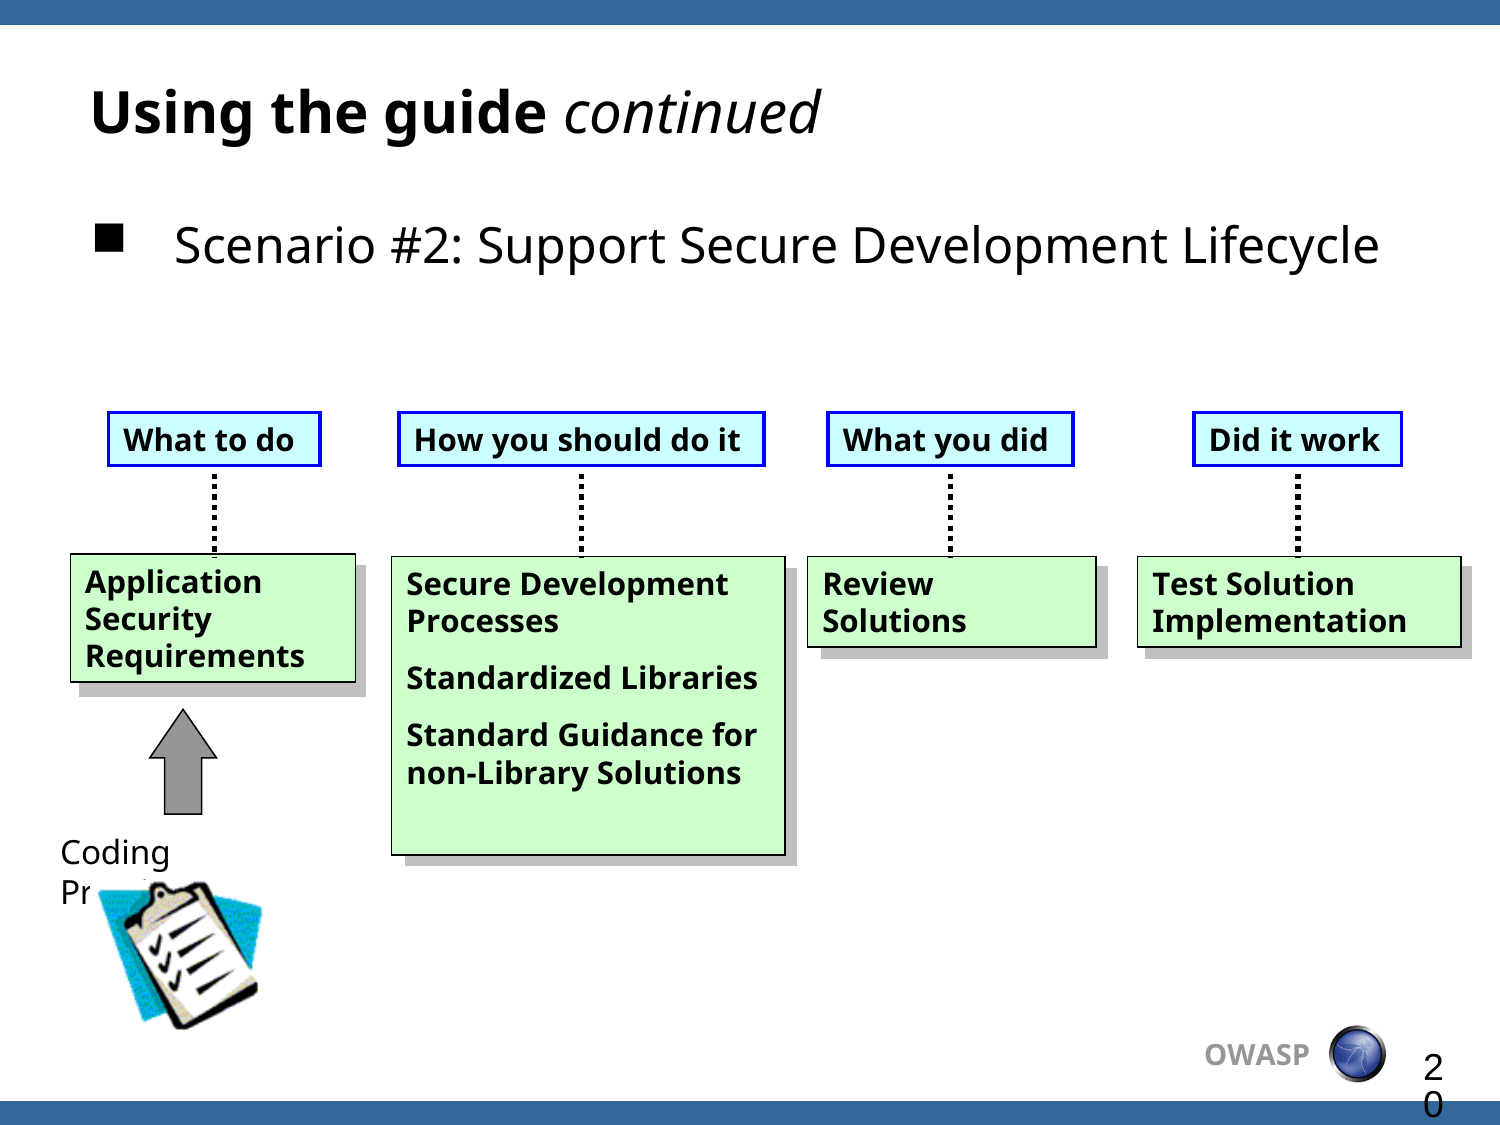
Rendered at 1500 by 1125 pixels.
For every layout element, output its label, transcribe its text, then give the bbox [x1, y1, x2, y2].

text_box What you did [828, 412, 1073, 466]
picture [90, 880, 265, 1035]
text_box Review Solutions [807, 556, 1096, 647]
text_box [149, 709, 217, 815]
picture [1325, 1024, 1388, 1083]
list Scenario #2: Support Secure Development Lifecycle [74, 212, 1463, 386]
text_box What to do [108, 412, 321, 466]
text_box How you should do it [398, 412, 764, 466]
text_box Test Solution Implementation [1137, 556, 1461, 647]
text_box [1145, 567, 1472, 658]
text_box Secure Development Processes Standardized Libraries Standard Guidance for non-Library Solutions [391, 556, 786, 856]
text_box [405, 568, 797, 866]
text_box Coding Practices [45, 823, 322, 919]
text_box Application Security Requirements [70, 554, 356, 682]
title Using the guide continued [75, 45, 1426, 176]
text_box [79, 565, 366, 697]
text_box [821, 567, 1108, 658]
text_box Did it work [1194, 412, 1402, 466]
